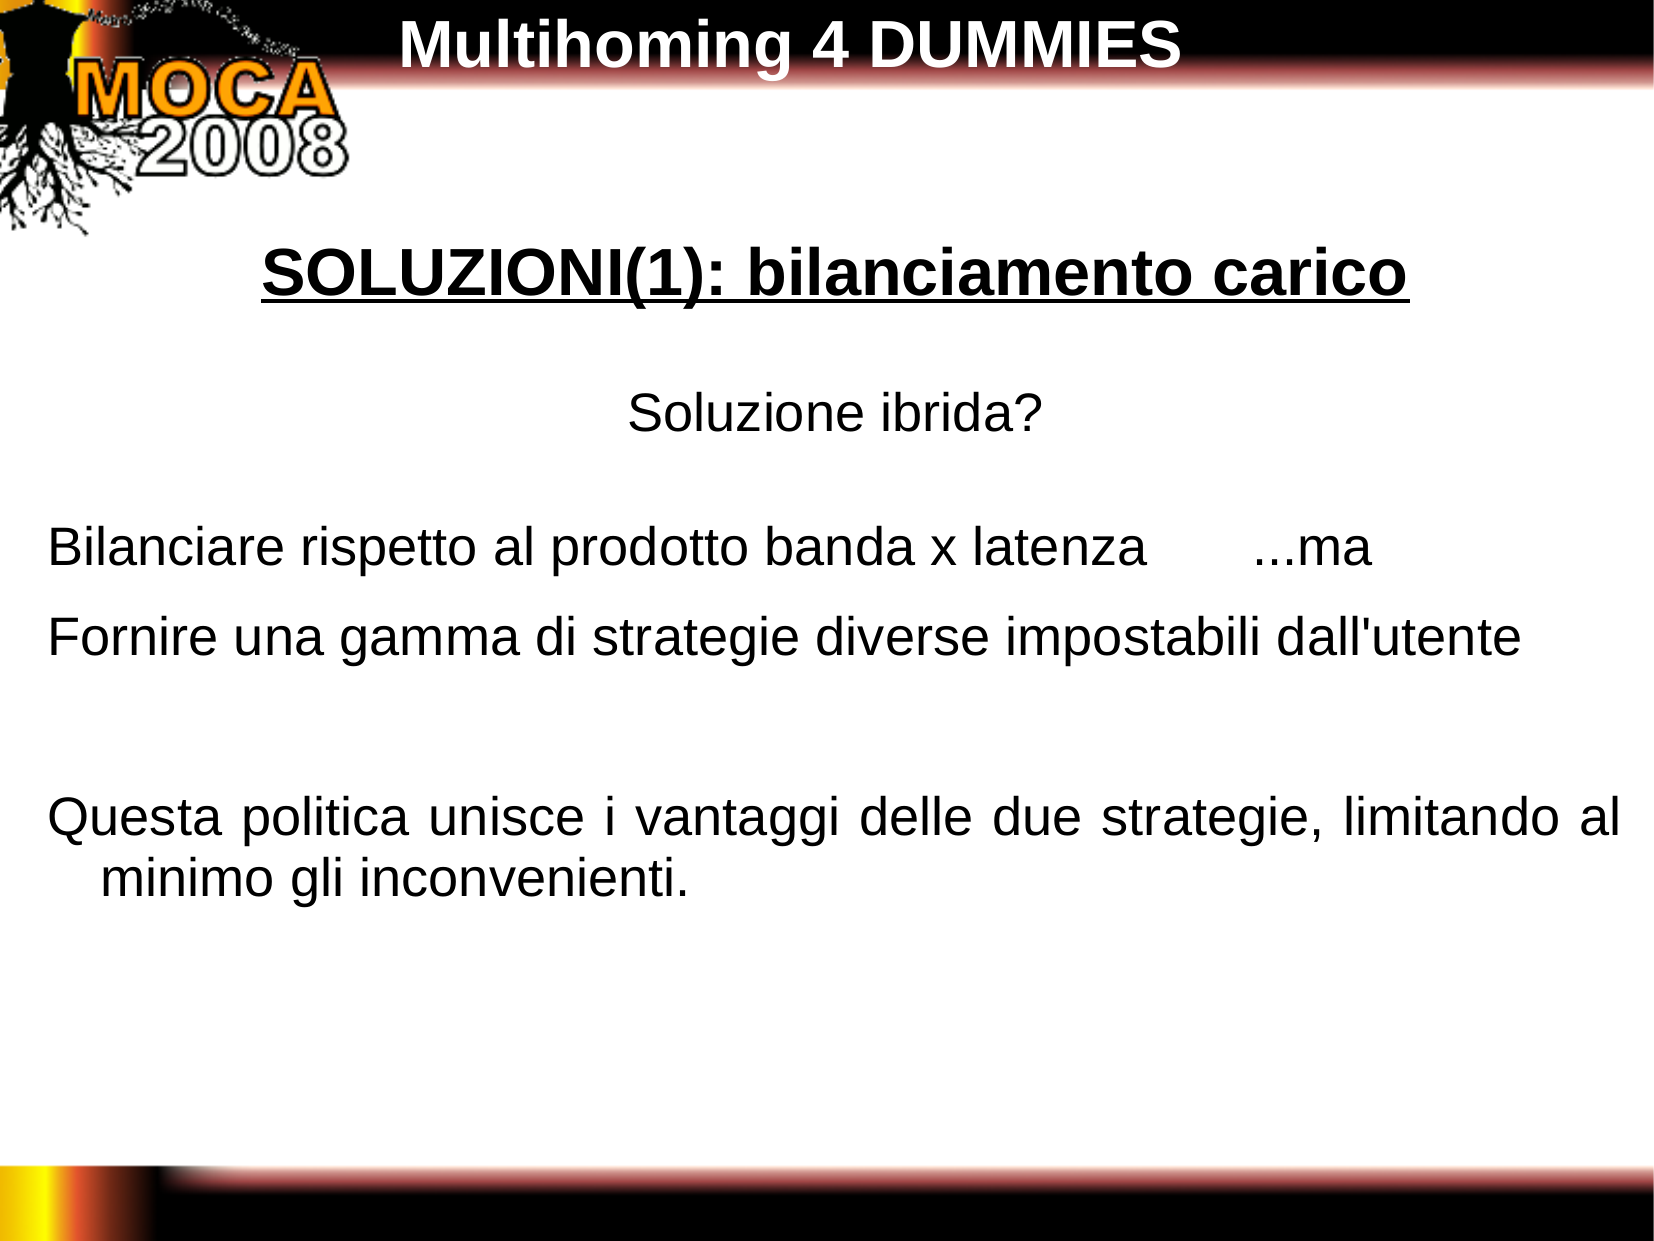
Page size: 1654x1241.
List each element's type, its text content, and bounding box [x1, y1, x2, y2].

list SOLUZIONI(1): bilanciamento carico Soluzione ibrida? Bilanciare rispetto al prodotto banda x latenza ...ma Fornire una gamma di strategie diverse impostabili dall'utente Questa politica unisce i vantaggi delle due strategie, limitando al minimo gli inconvenienti. [29, 147, 1625, 1093]
title Multihoming 4 DUMMIES [324, 0, 1654, 89]
picture [0, 0, 1654, 1241]
